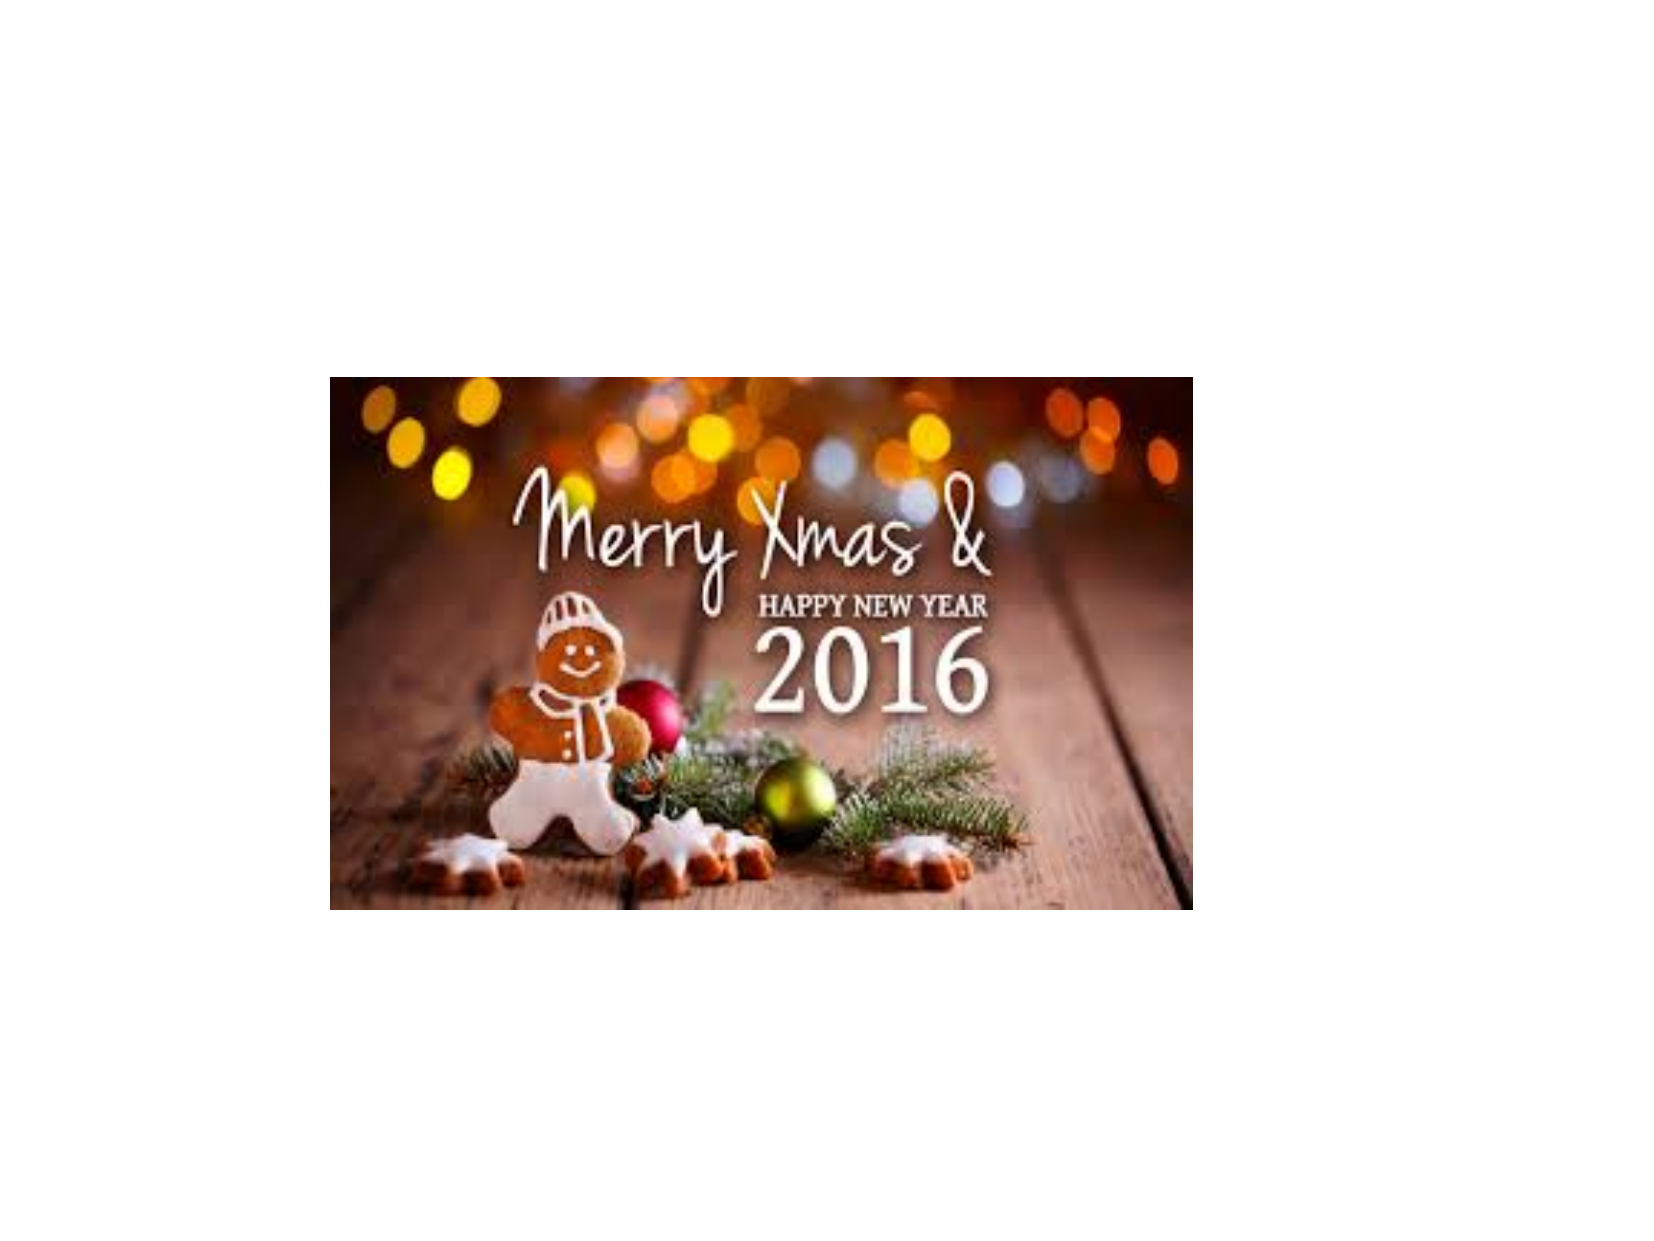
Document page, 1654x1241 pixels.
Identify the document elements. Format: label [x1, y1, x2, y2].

picture [330, 377, 1193, 910]
